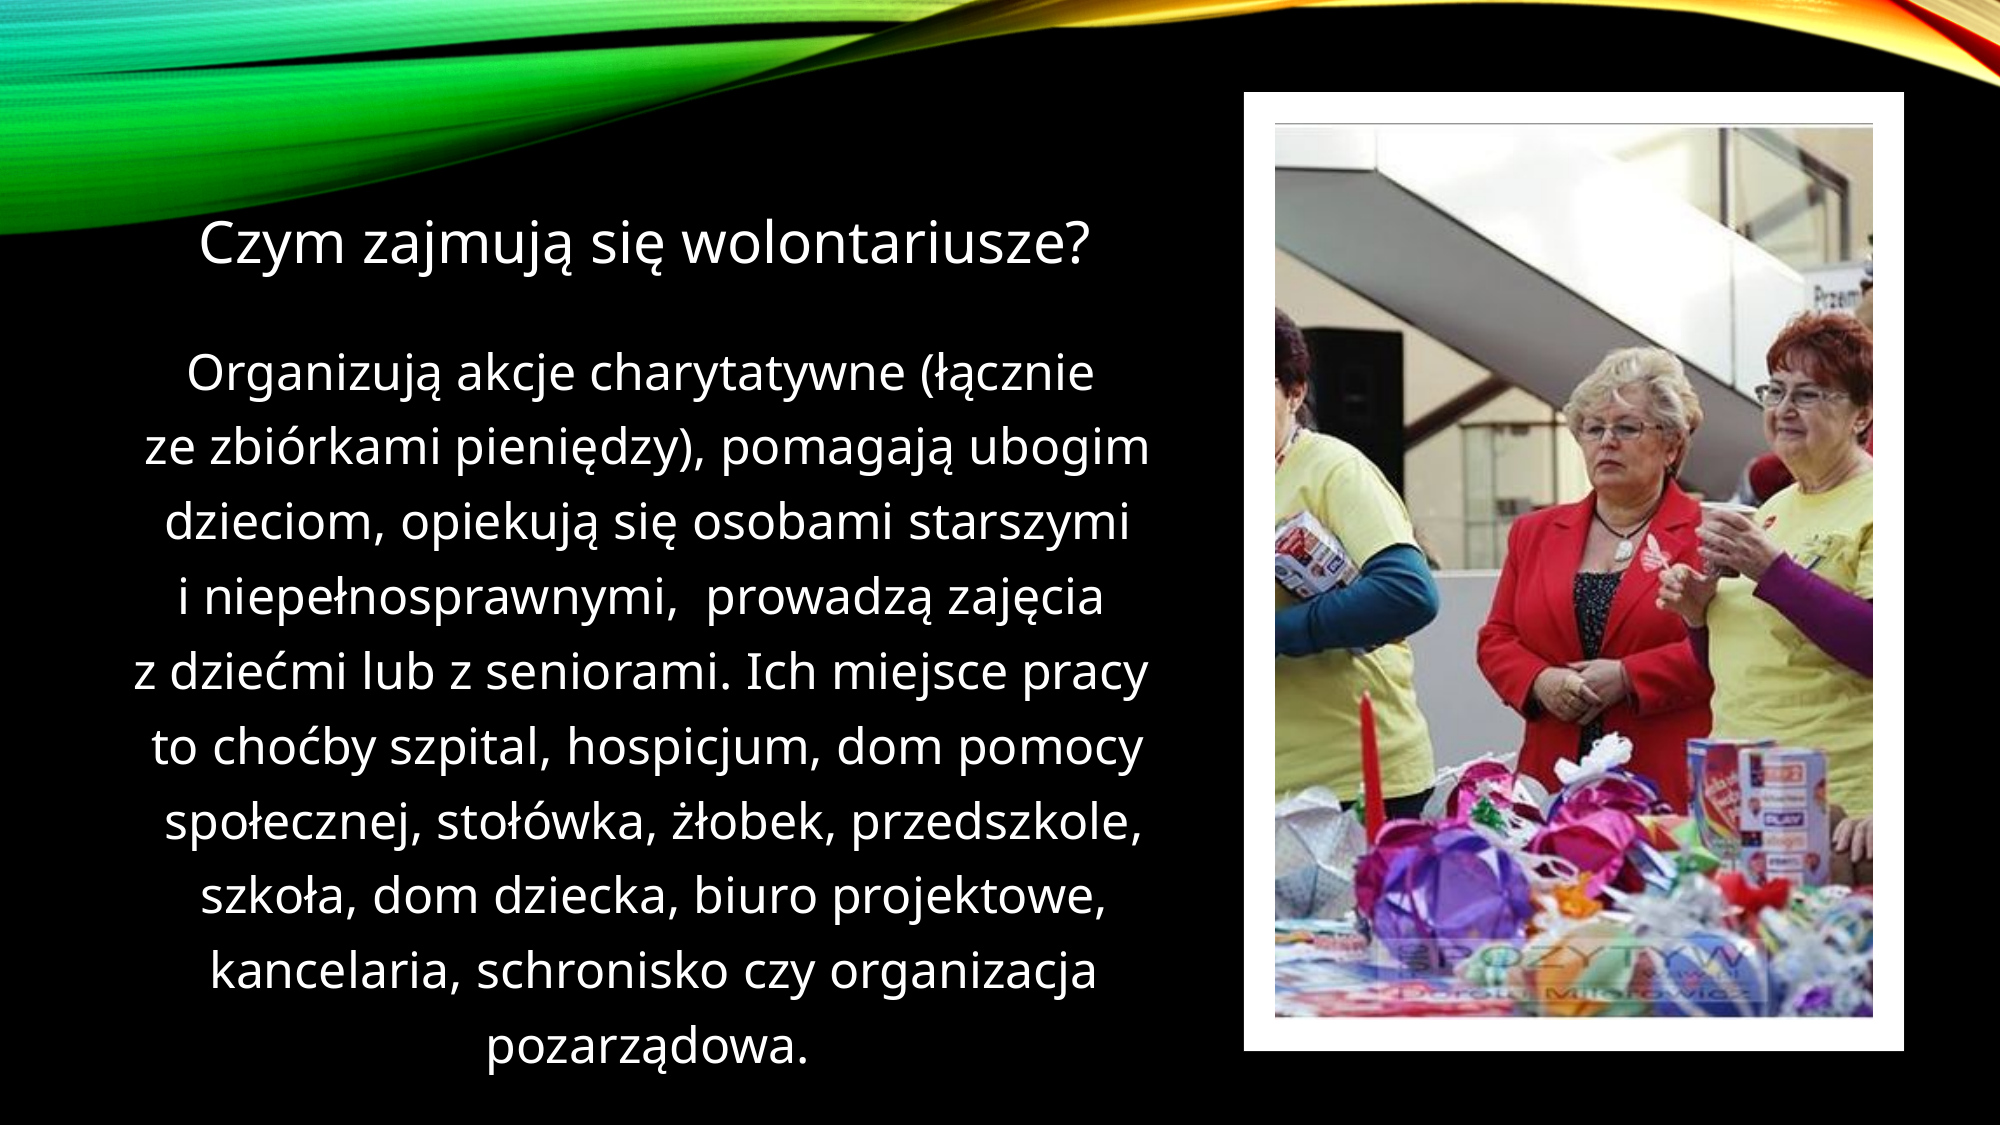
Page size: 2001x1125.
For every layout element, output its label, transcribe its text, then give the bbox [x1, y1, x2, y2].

picture [1275, 123, 1873, 1021]
title Czym zajmują się wolontariusze? [183, 166, 1243, 284]
picture [0, 0, 2000, 237]
list Organizują akcje charytatywne (łącznie ze zbiórkami pieniędzy), pomagają ubogim dzieciom, opiekują się osobami starszymi i niepełnosprawnymi, prowadzą zajęcia z dziećmi lub z seniorami. Ich miejsce pracy to choćby szpital, hospicjum, dom pomocy społecznej, stołówka, żłobek, przedszkole, szkoła, dom dziecka, biuro projektowe, kancelaria, schronisko czy organizacja pozarządowa. [118, 339, 1246, 922]
